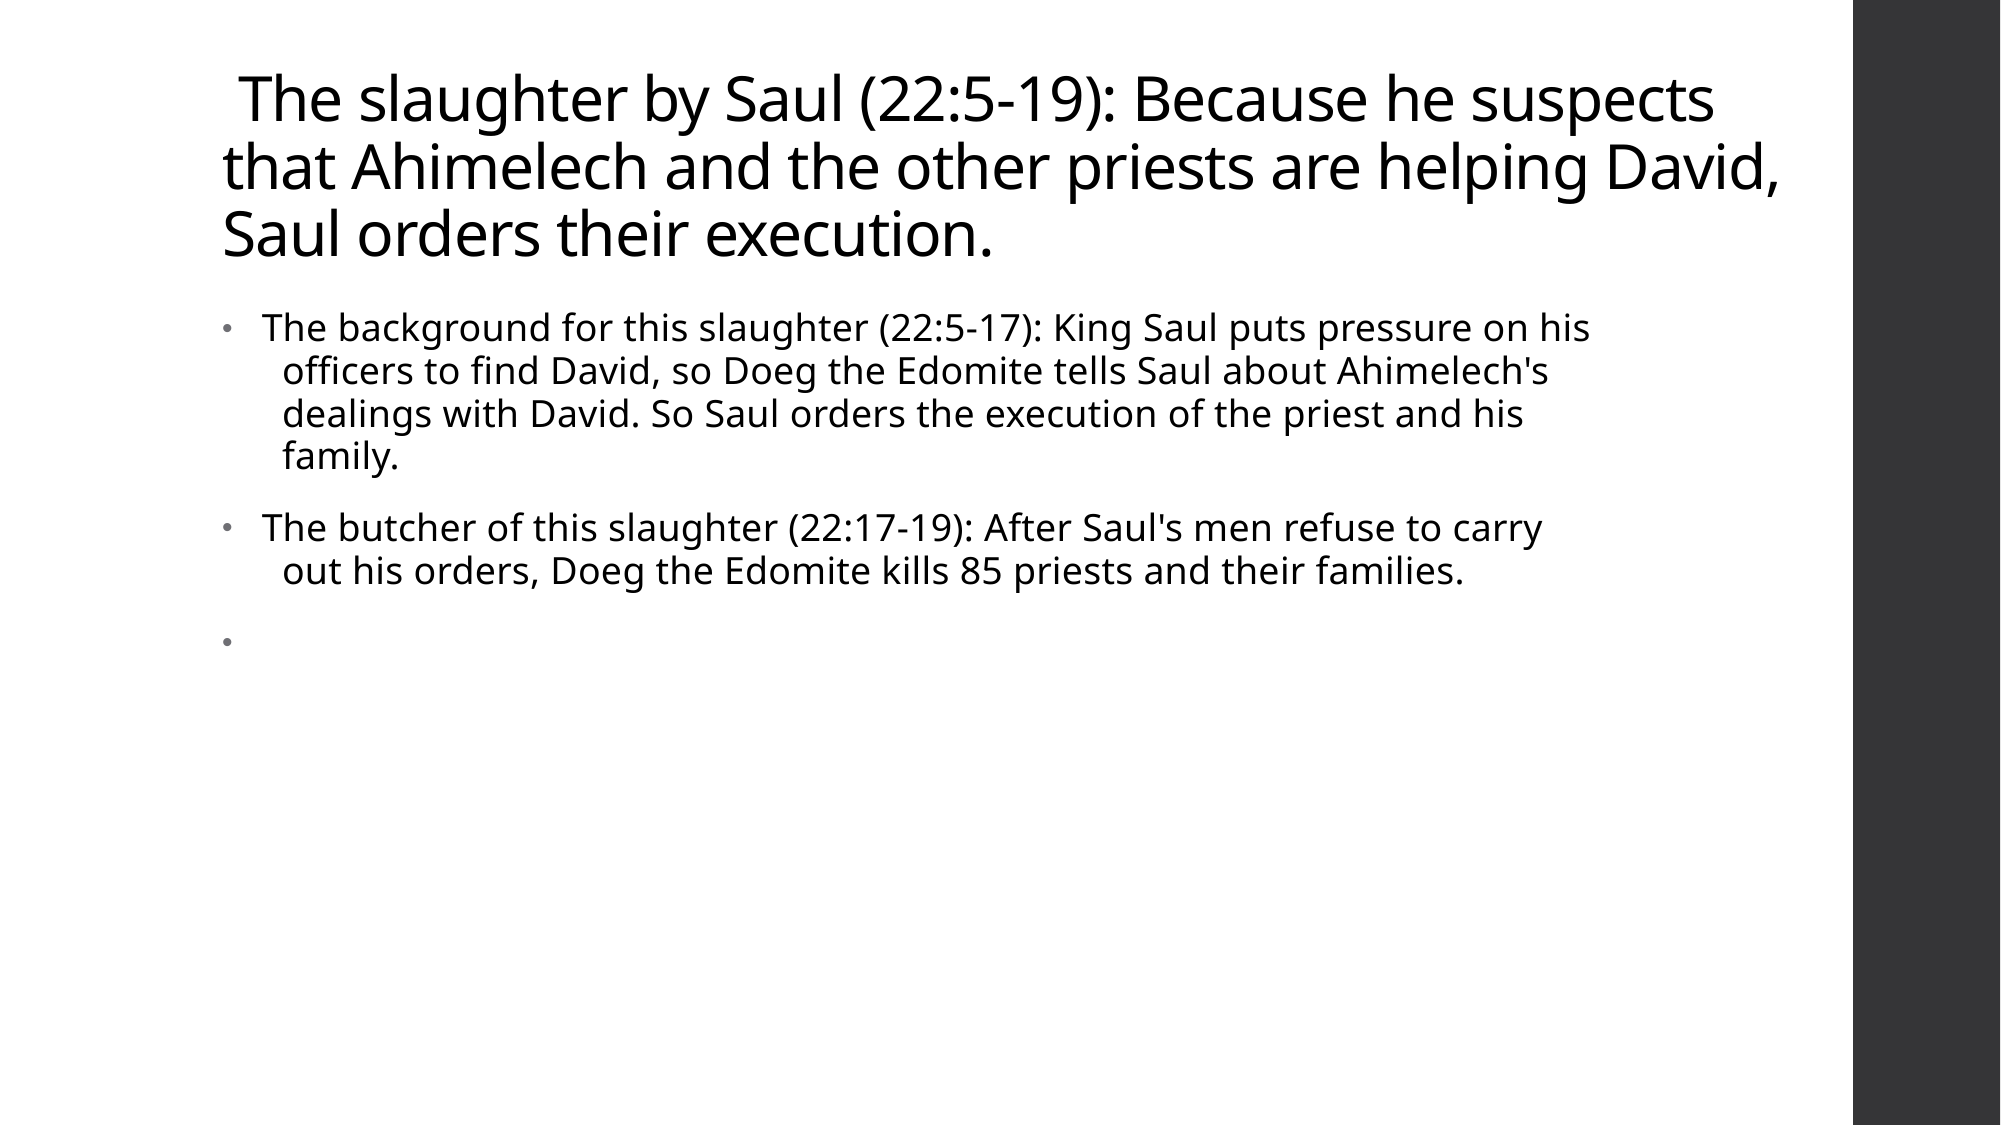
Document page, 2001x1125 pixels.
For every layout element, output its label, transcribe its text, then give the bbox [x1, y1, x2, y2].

title The slaughter by Saul (22:5-19): Because he suspects that Ahimelech and the other priests are helping David, Saul orders their execution. [206, 60, 1797, 278]
list The background for this slaughter (22:5-17): King Saul puts pressure on his officers to find David, so Doeg the Edomite tells Saul about Ahimelech's dealings with David. So Saul orders the execution of the priest and his family. The butcher of this slaughter (22:17-19): After Saul's men refuse to carry out his orders, Doeg the Edomite kills 85 priests and their families. [206, 299, 1617, 1014]
